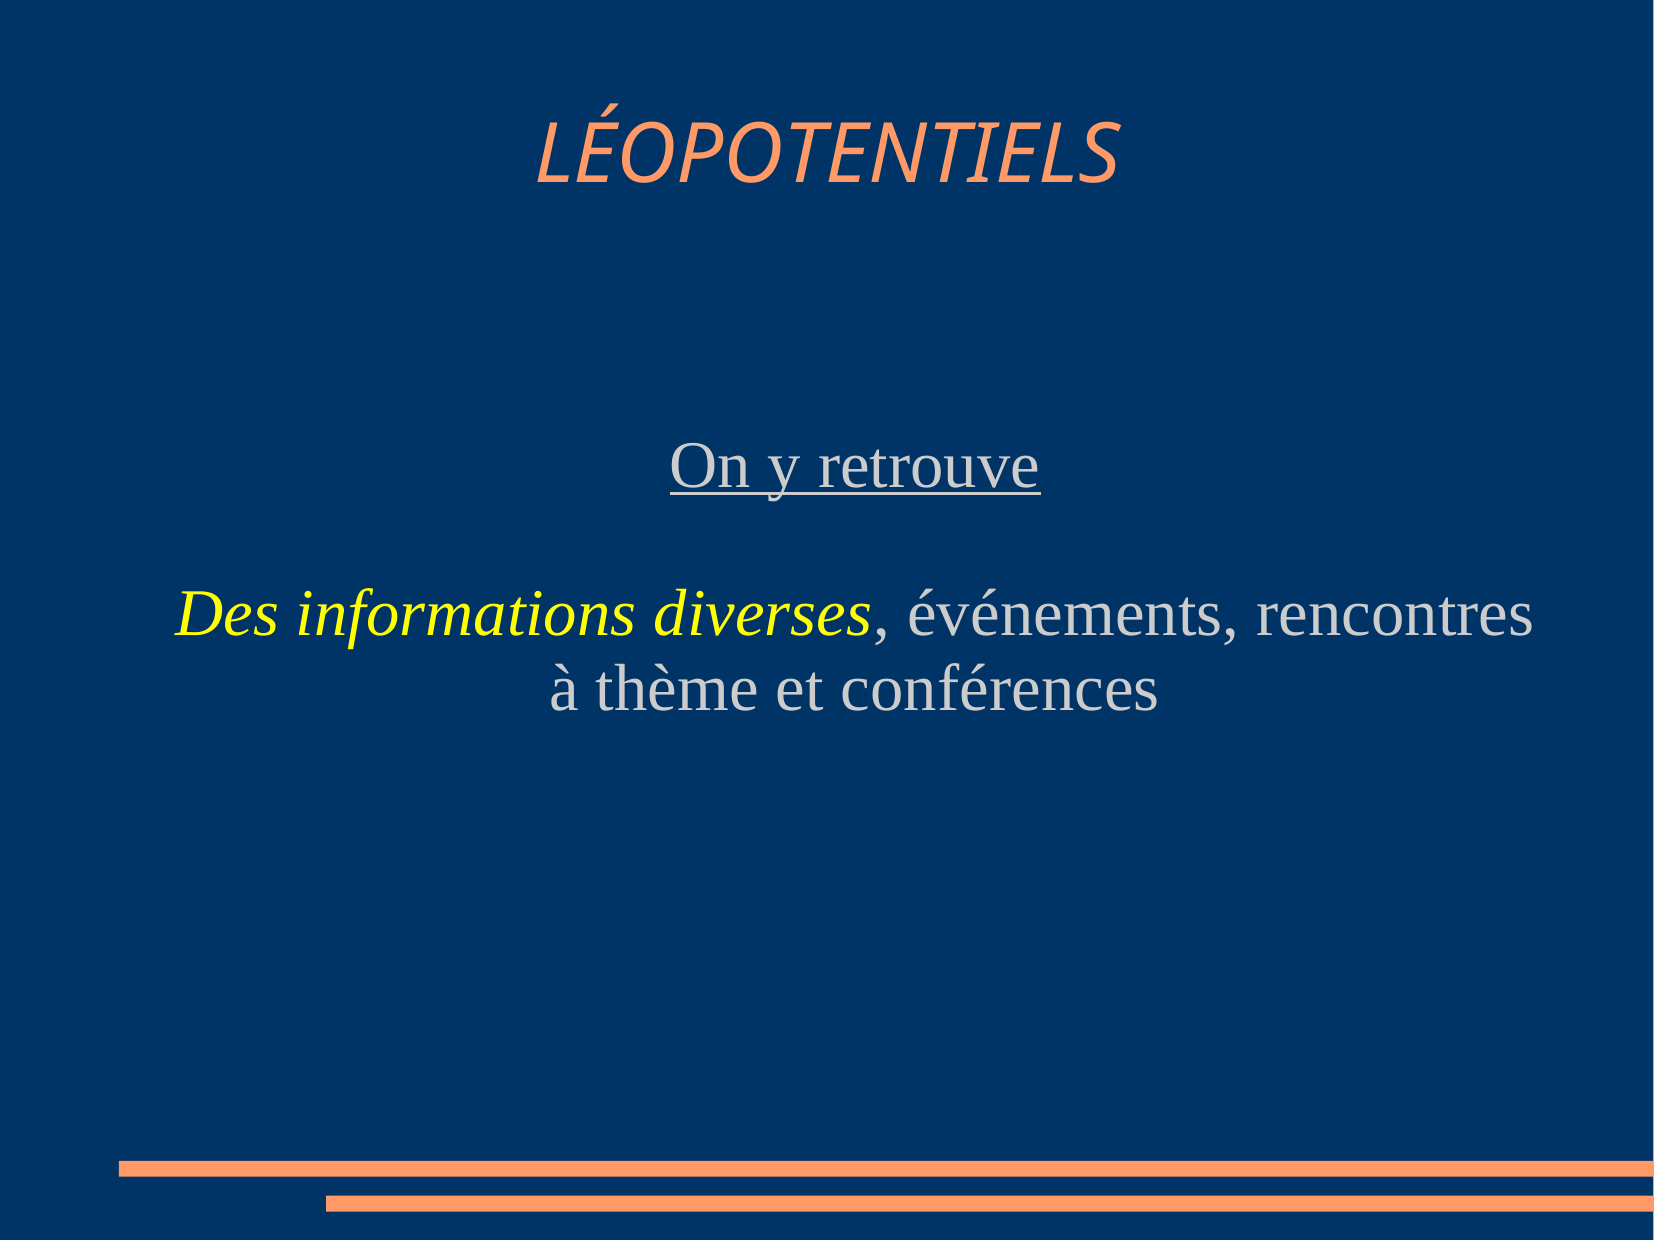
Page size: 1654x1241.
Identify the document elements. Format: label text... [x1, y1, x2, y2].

subtitle On y retrouve Des informations diverses, événements, rencontres à thème et conférences [118, 326, 1558, 1123]
title LÉOPOTENTIELS [121, 53, 1534, 246]
